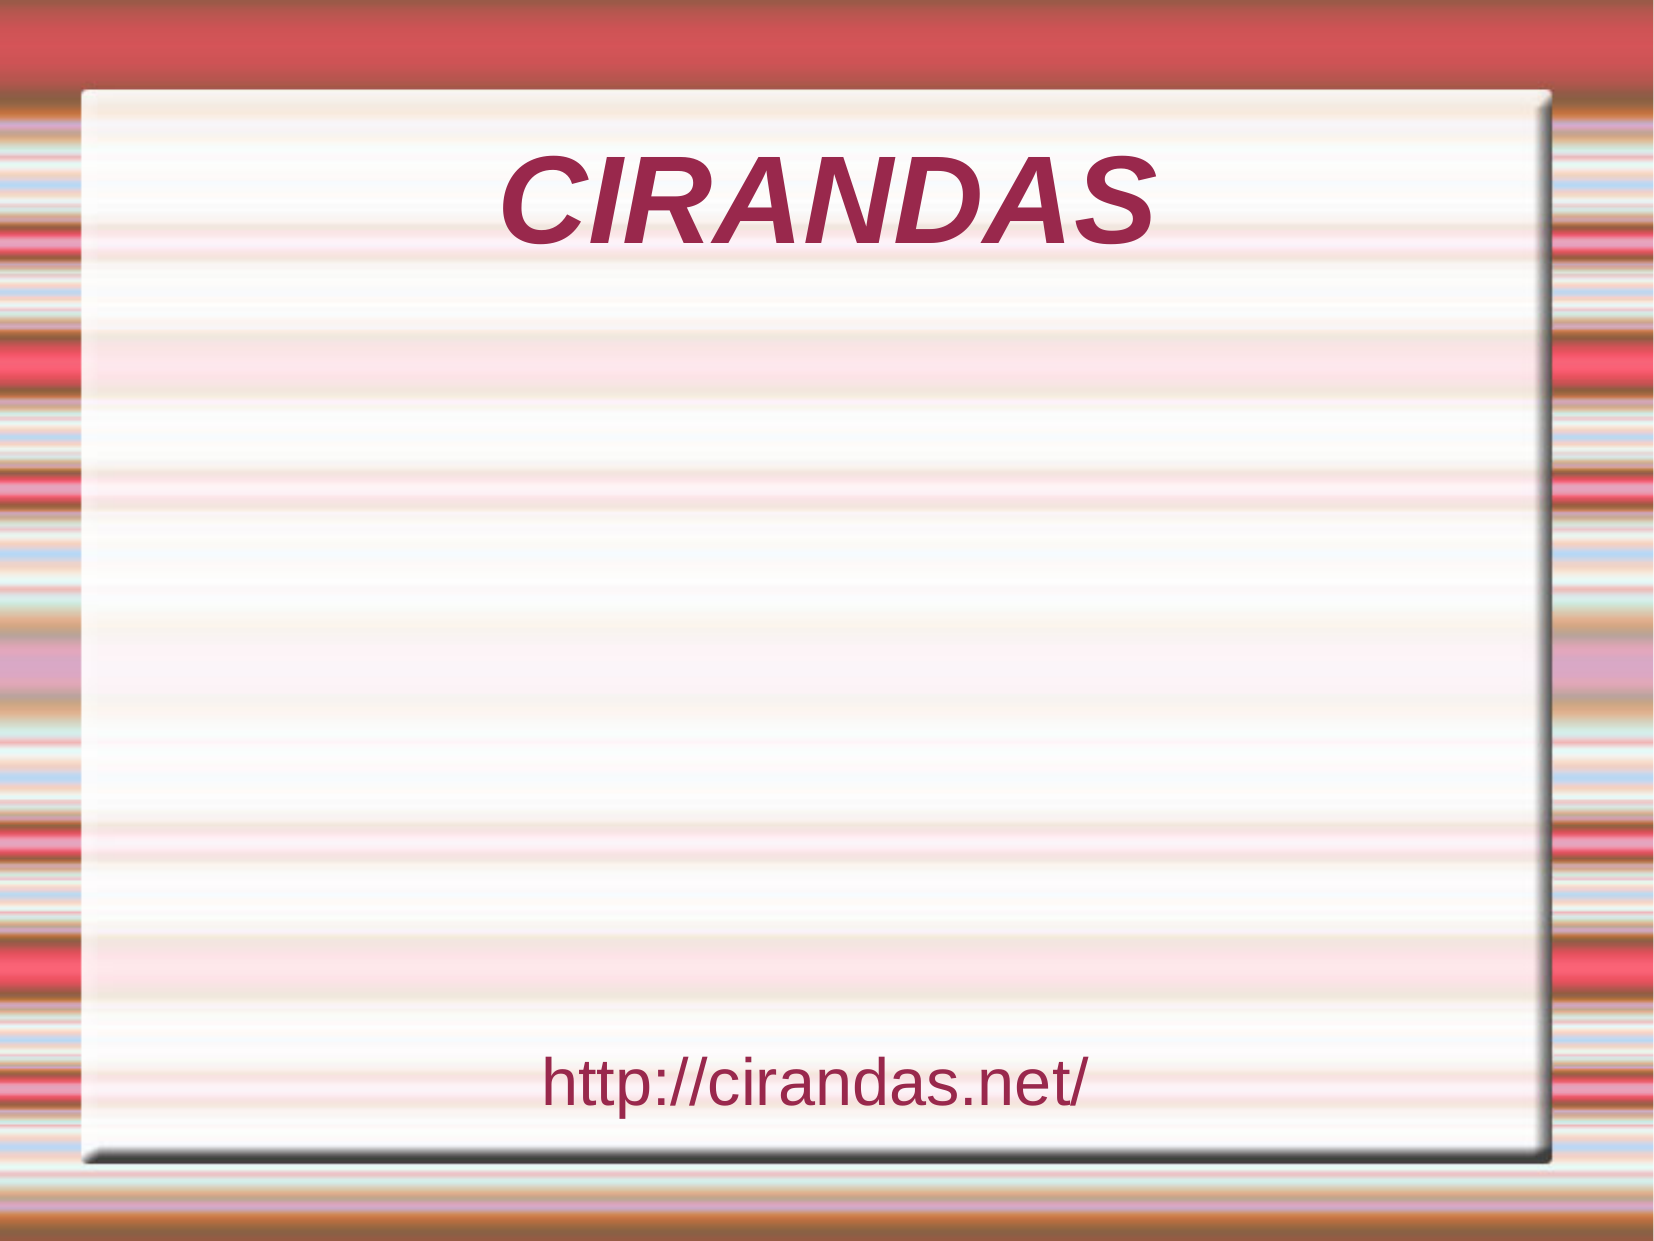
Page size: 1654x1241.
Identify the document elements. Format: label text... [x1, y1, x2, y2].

picture [0, 0, 1654, 1241]
subtitle http://cirandas.net/ [124, 1003, 1506, 1162]
title CIRANDAS [121, 97, 1534, 305]
